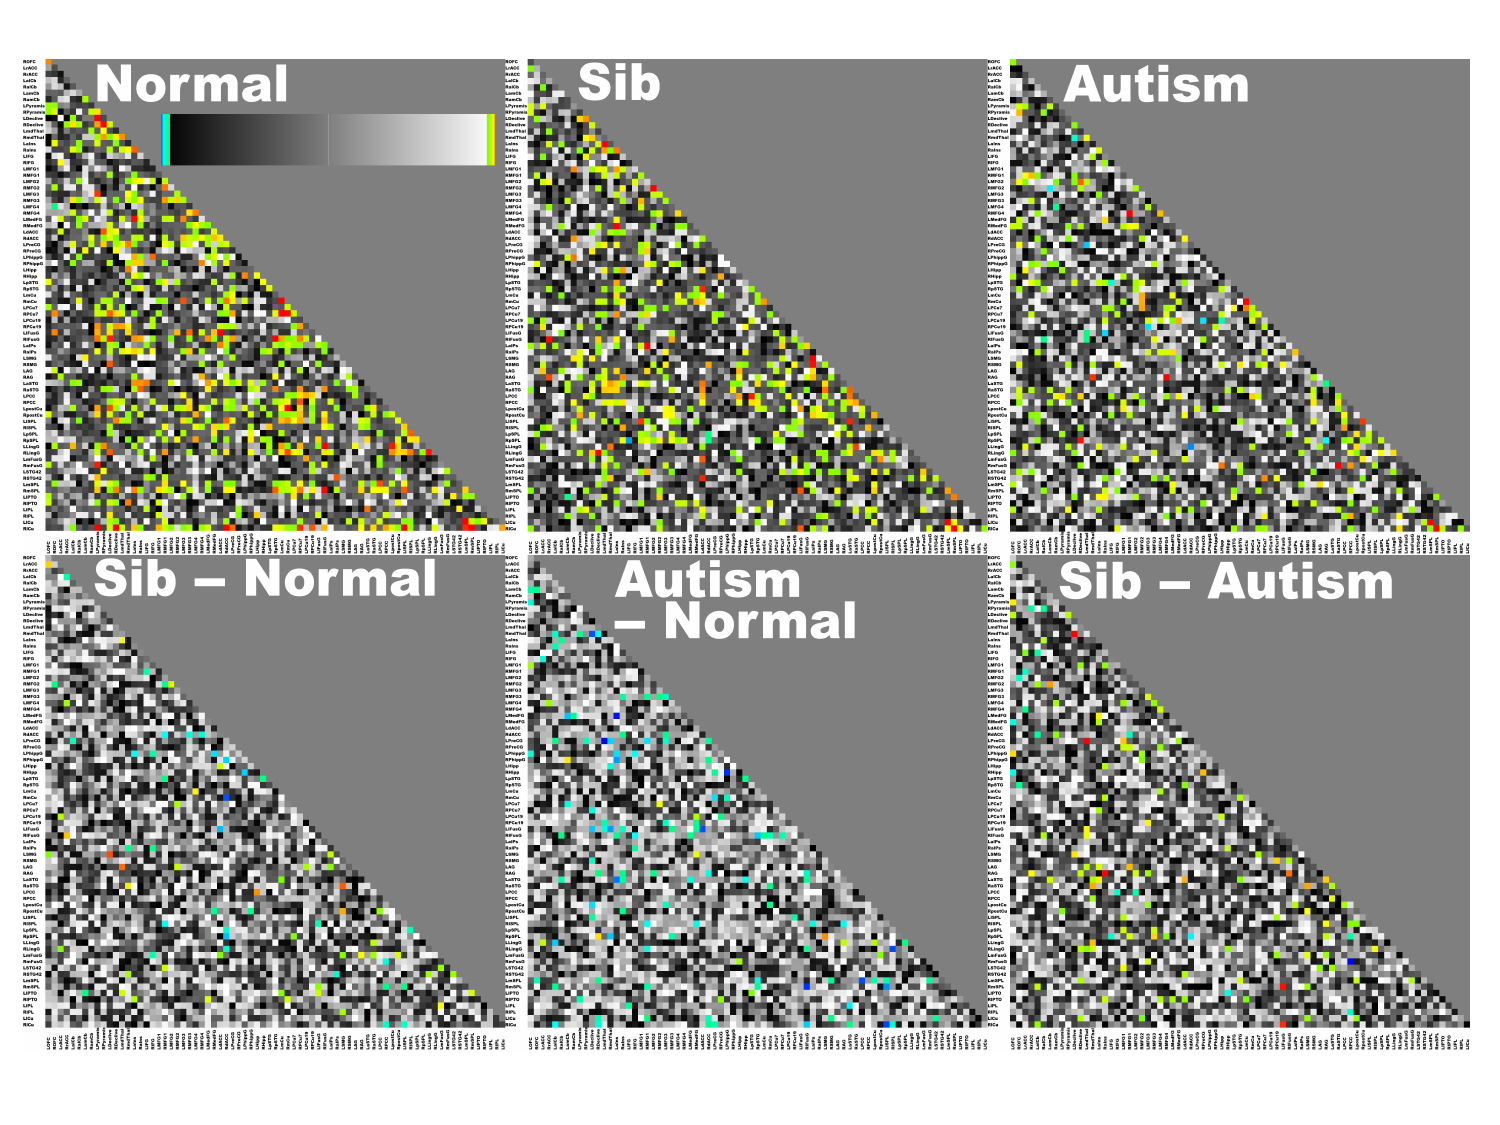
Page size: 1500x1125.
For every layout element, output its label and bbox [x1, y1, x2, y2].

picture [23, 59, 1470, 1051]
